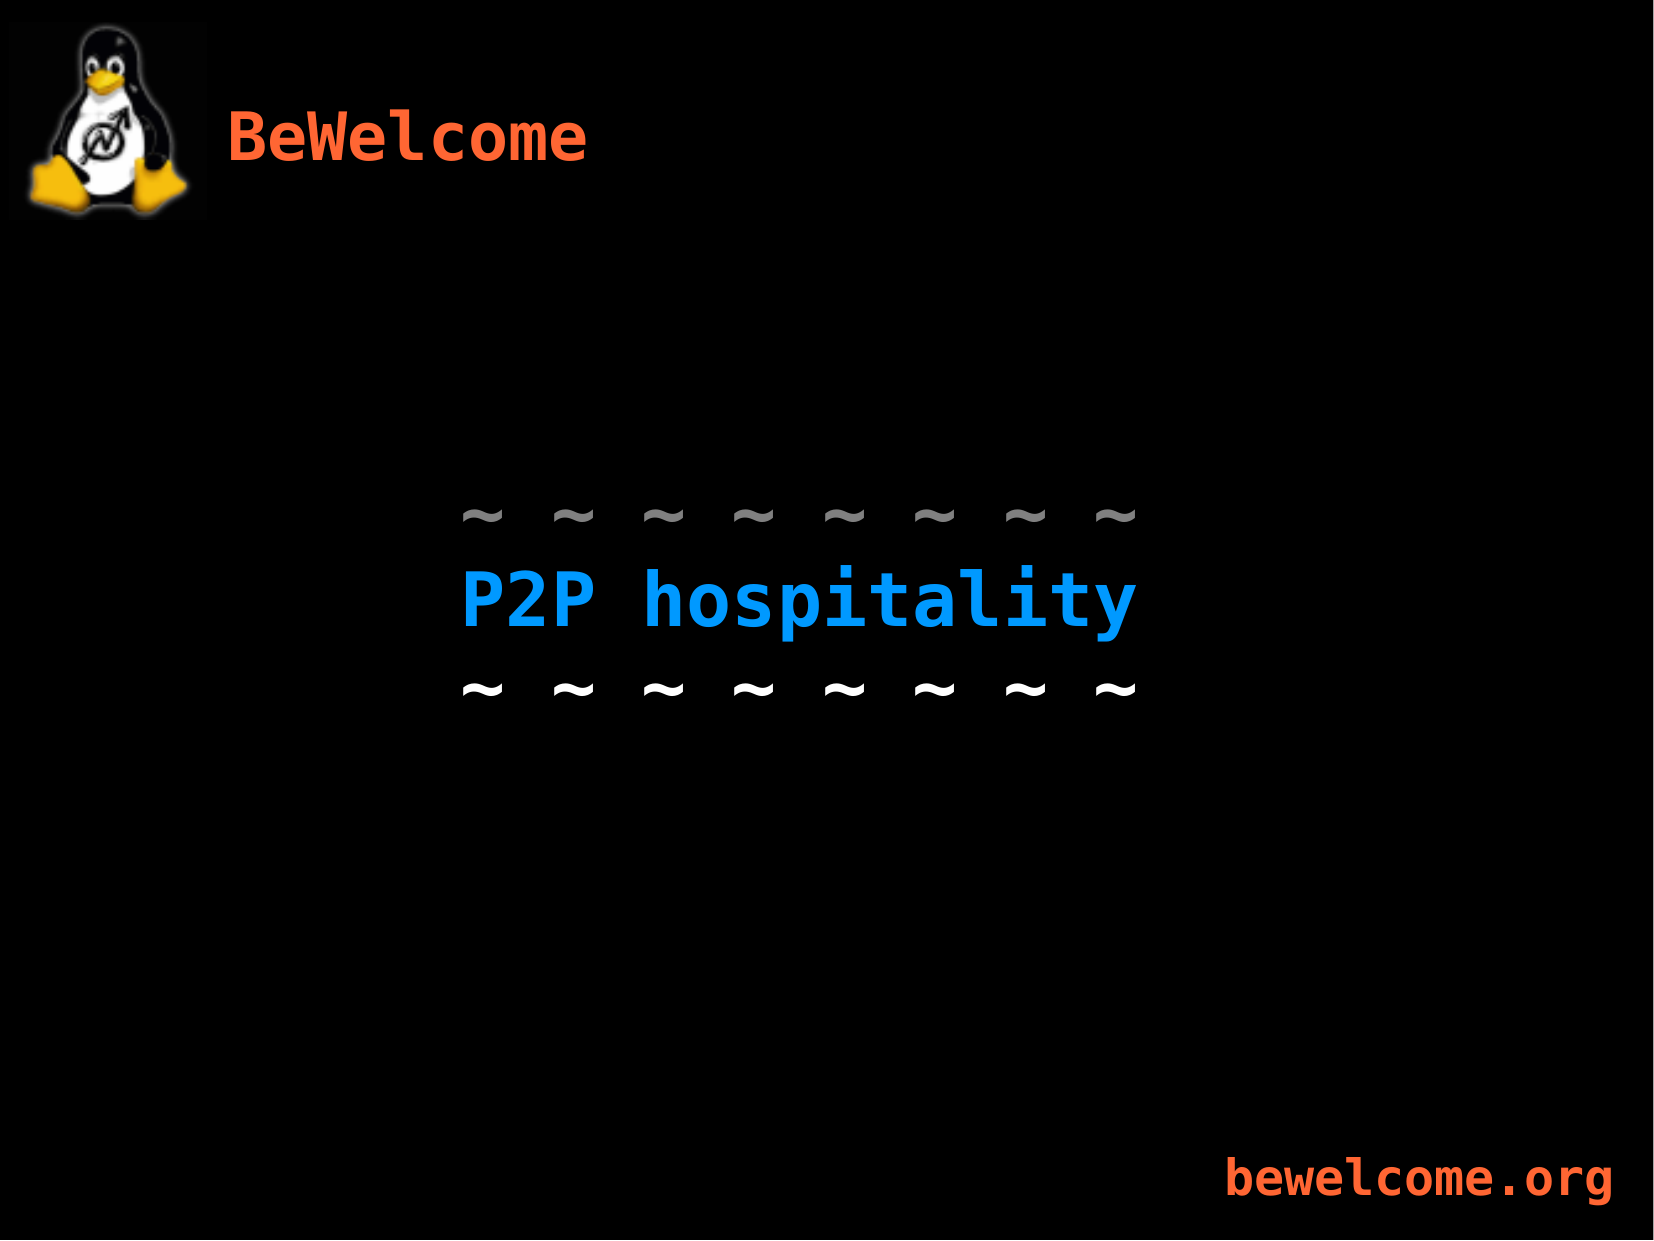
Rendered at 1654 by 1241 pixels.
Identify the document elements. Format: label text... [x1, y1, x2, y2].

picture [9, 22, 207, 220]
subtitle ~ ~ ~ ~ ~ ~ ~ ~ P2P hospitality ~ ~ ~ ~ ~ ~ ~ ~ [29, 361, 1571, 1102]
